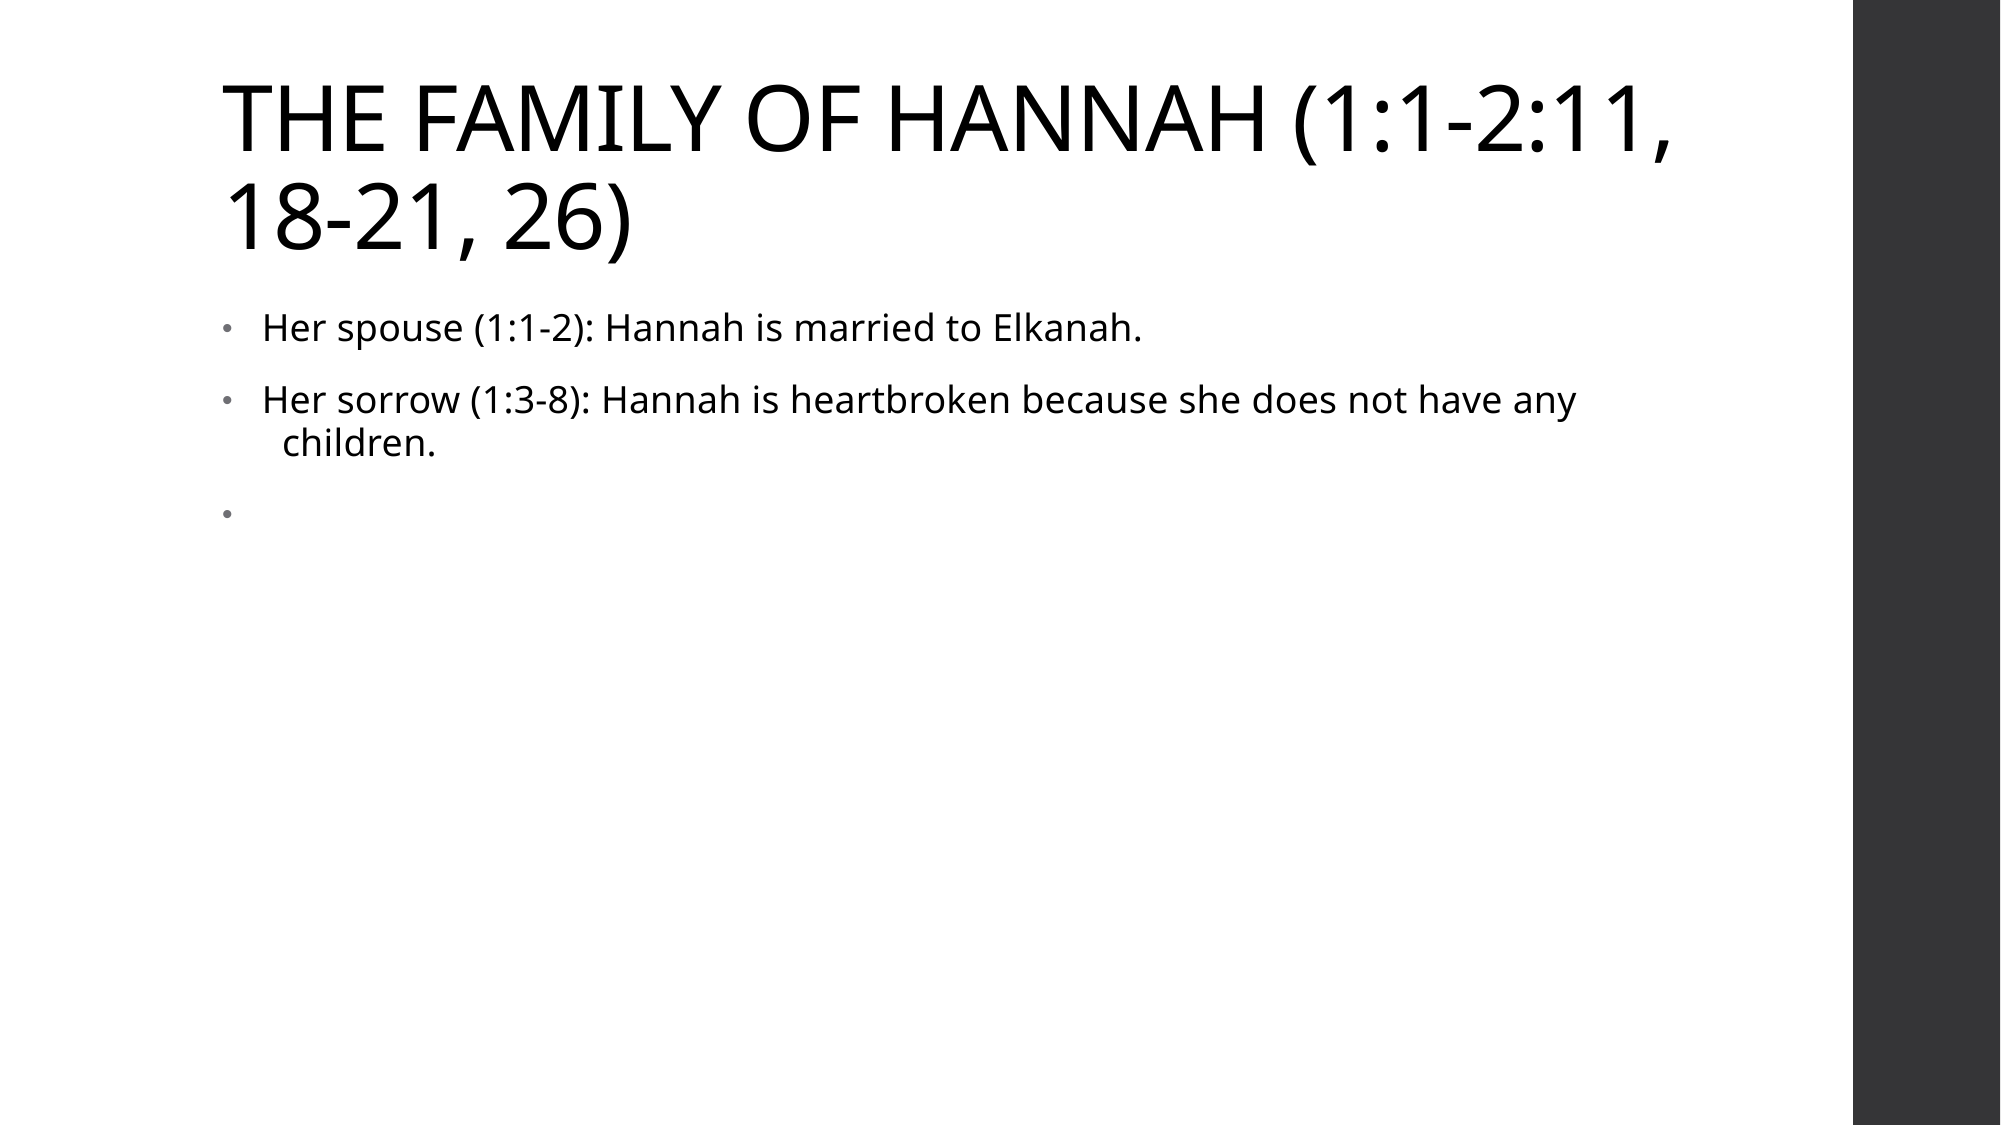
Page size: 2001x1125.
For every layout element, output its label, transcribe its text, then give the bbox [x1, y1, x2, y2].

title THE FAMILY OF HANNAH (1:1-2:11, 18-21, 26) [206, 60, 1797, 278]
list Her spouse (1:1-2): Hannah is married to Elkanah. Her sorrow (1:3-8): Hannah is heartbroken because she does not have any children. [206, 299, 1617, 1014]
